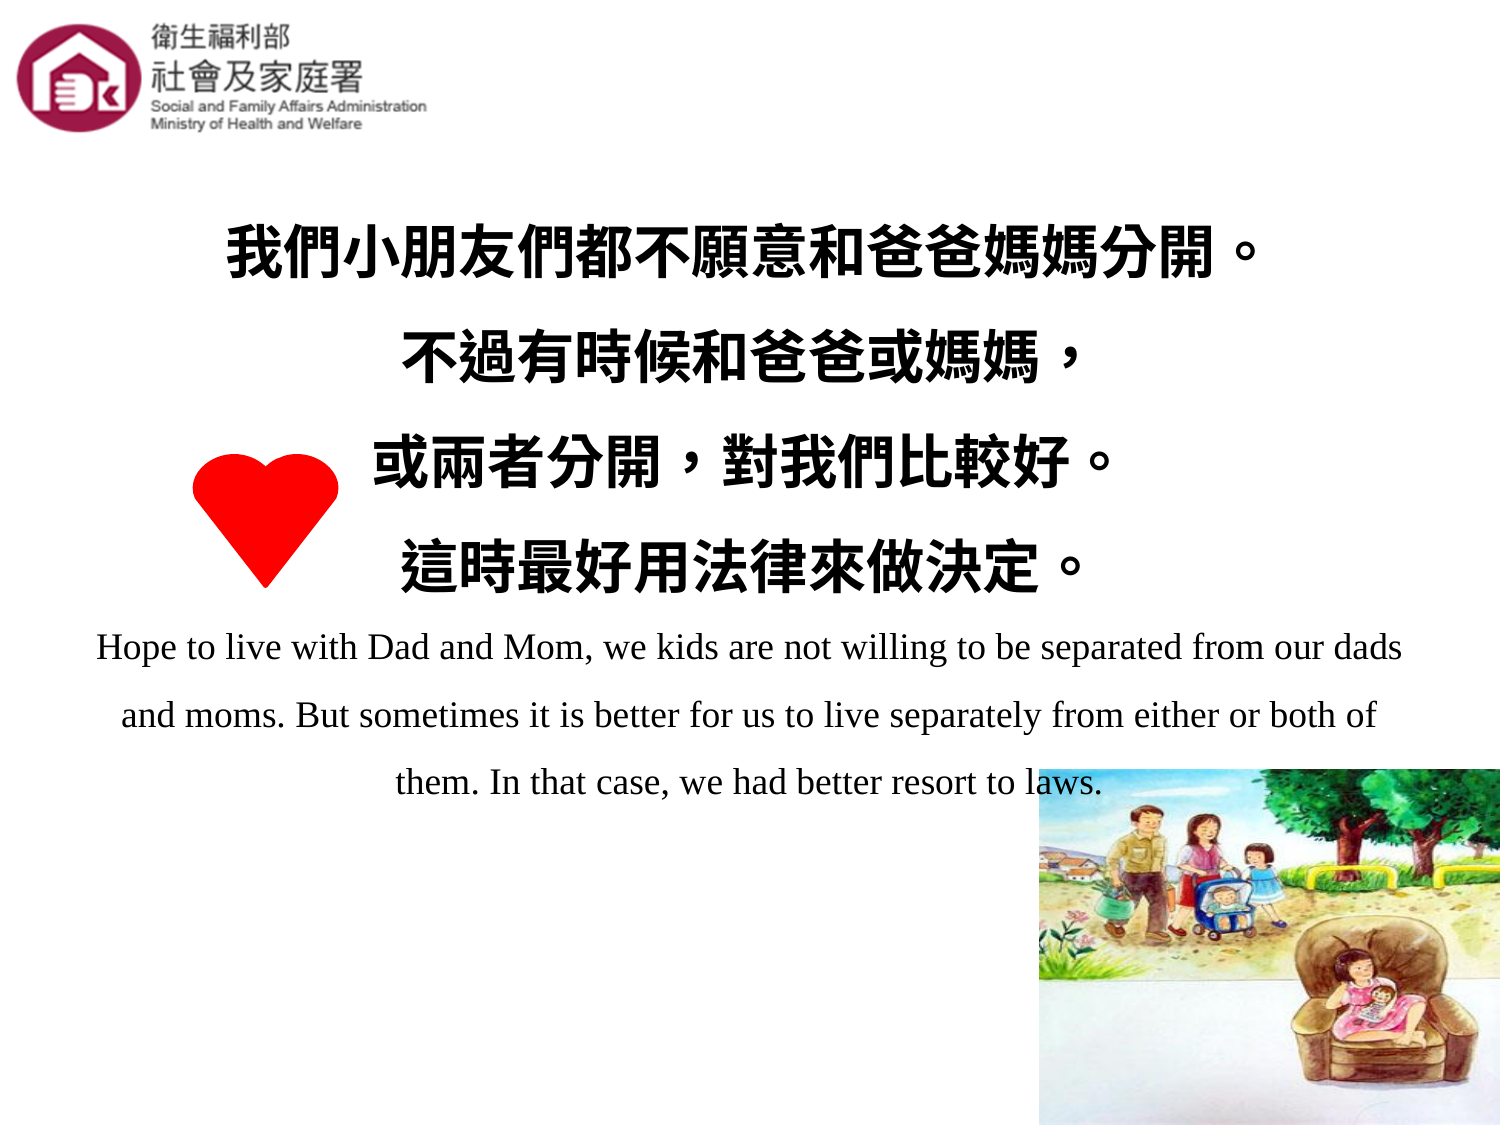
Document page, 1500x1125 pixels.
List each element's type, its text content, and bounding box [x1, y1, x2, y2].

picture [0, 0, 432, 149]
picture [1039, 769, 1500, 1125]
text_box [194, 456, 337, 587]
text_box 我們小朋友們都不願意和爸爸媽媽分開。 不過有時候和爸爸或媽媽， 或兩者分開，對我們比較好。 這時最好用法律來做決定。 Hope to live with Dad and Mom, we kids are not willing to be separated from our dads and moms. But sometimes it is better for us to live separately from either or both of them. In that case, we had better resort to laws. [64, 172, 1436, 900]
